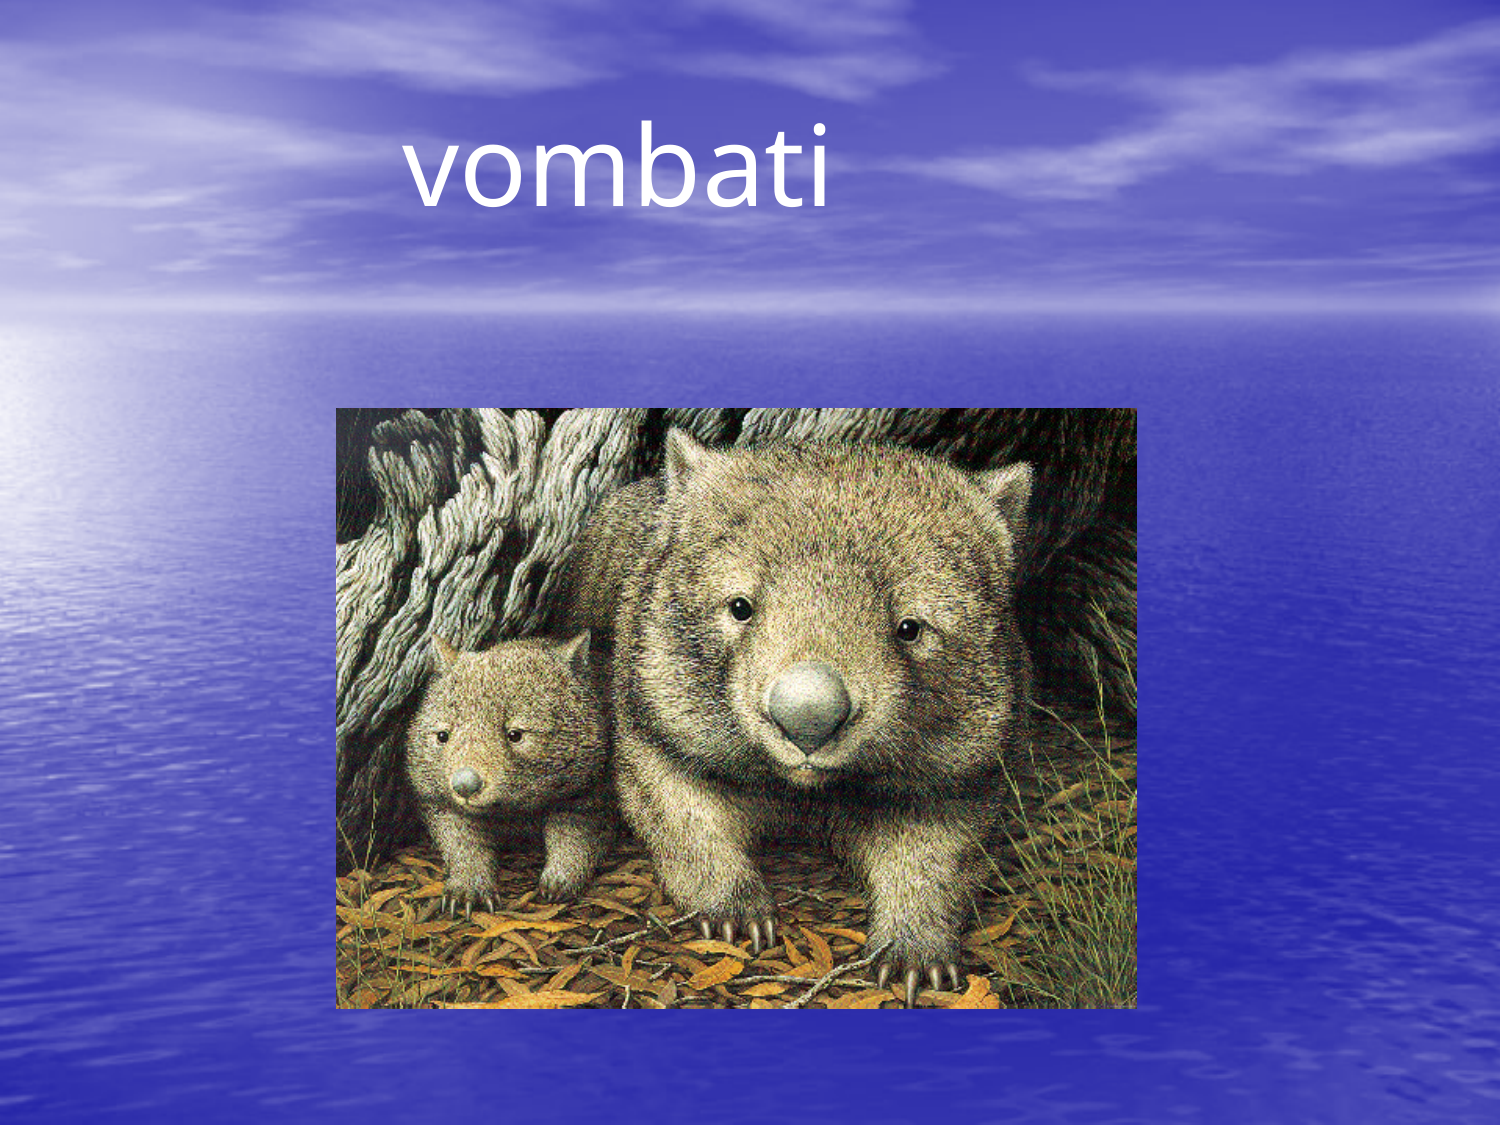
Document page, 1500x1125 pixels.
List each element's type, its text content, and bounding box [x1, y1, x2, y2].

title vombati [75, 47, 1425, 275]
picture [0, 0, 1500, 1125]
